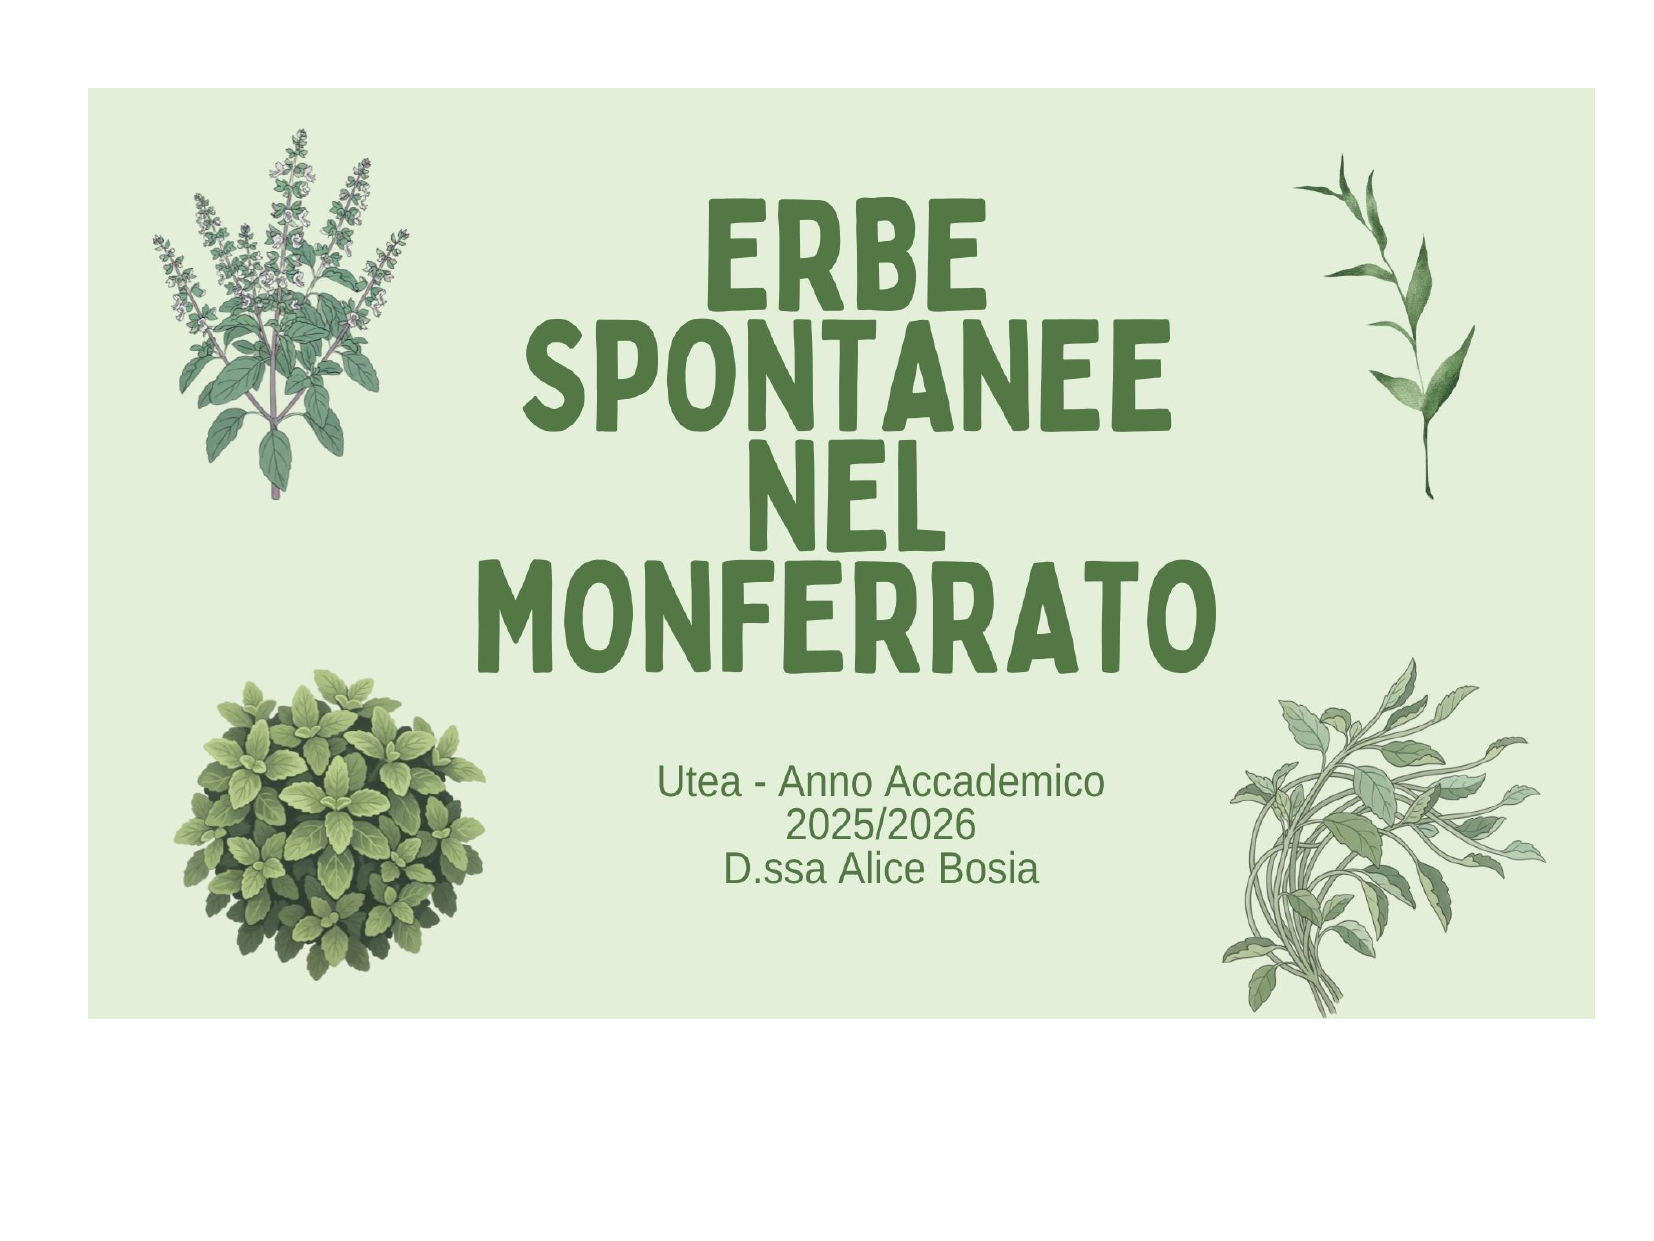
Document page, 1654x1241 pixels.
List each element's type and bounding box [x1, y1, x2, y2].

picture [88, 88, 1595, 1019]
